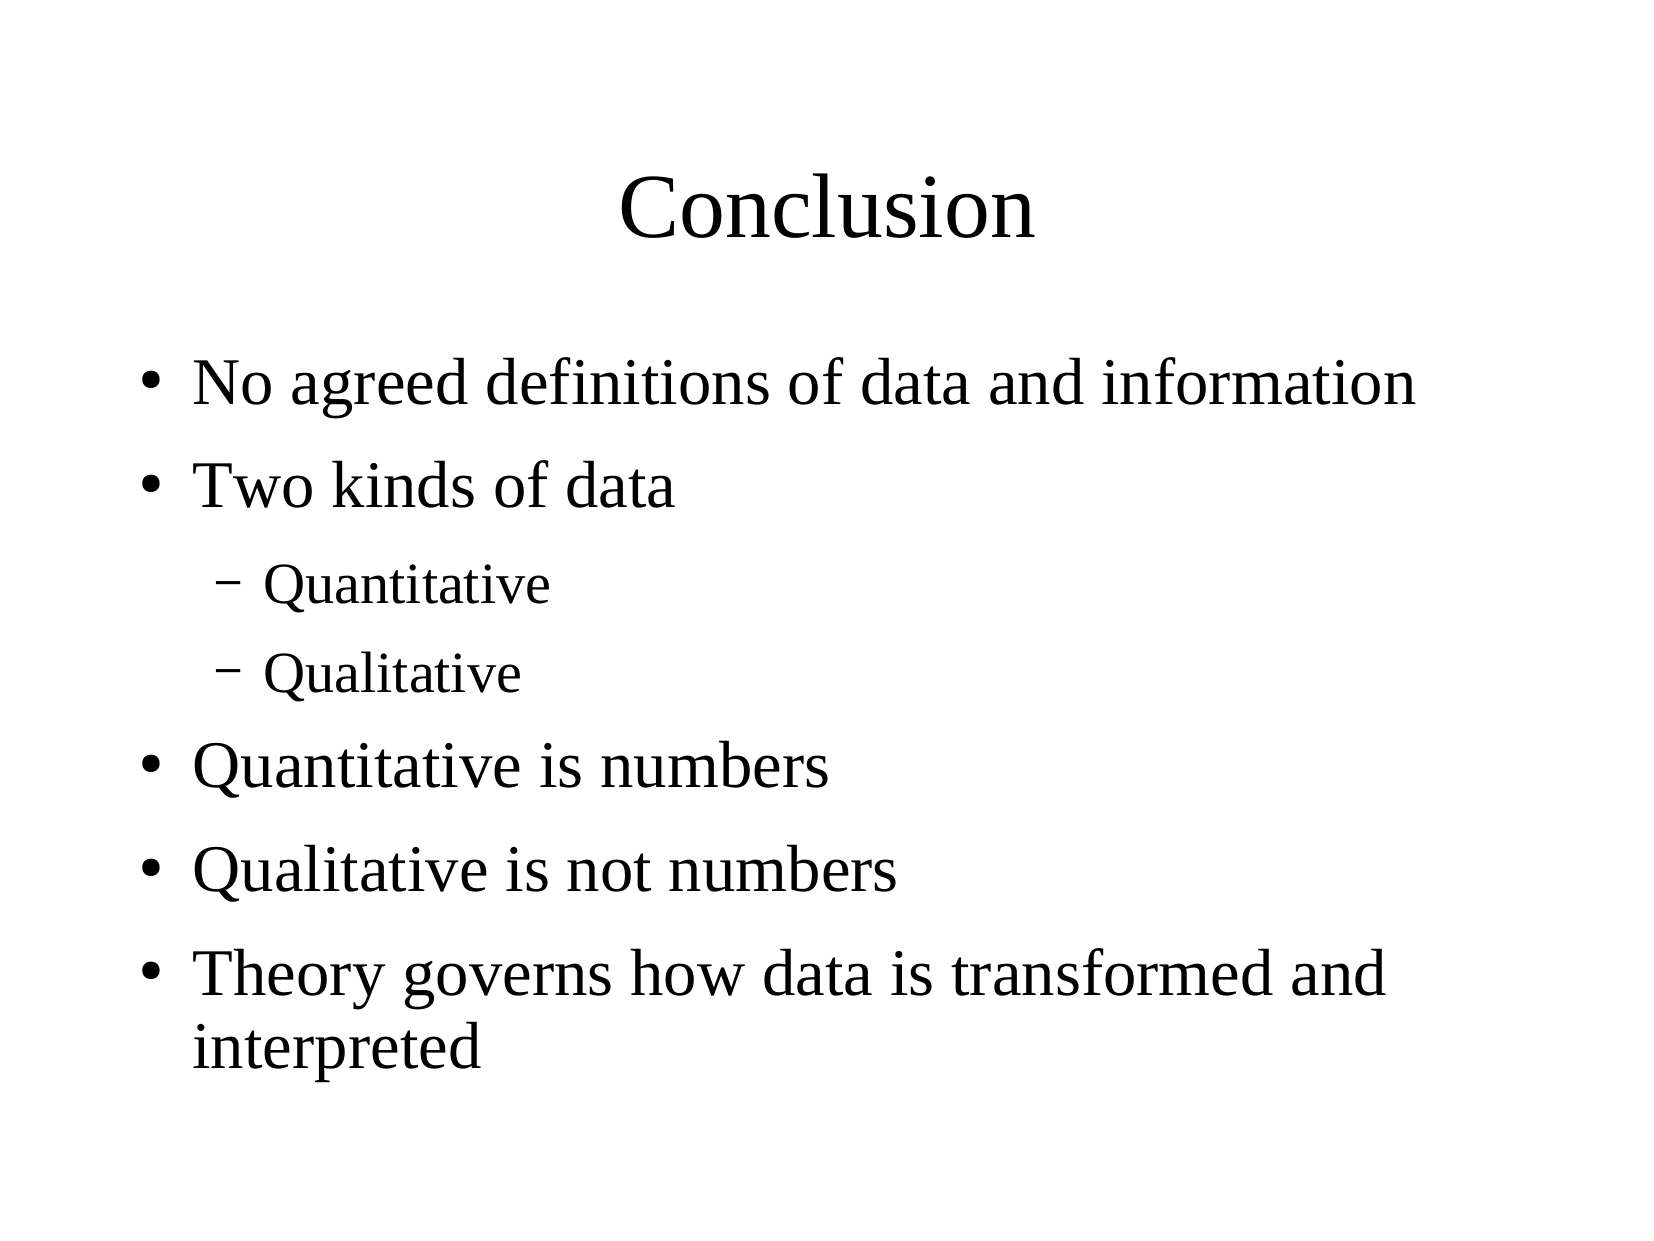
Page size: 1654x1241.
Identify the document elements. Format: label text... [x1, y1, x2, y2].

list No agreed definitions of data and information Two kinds of data Quantitative Qualitative Quantitative is numbers Qualitative is not numbers Theory governs how data is transformed and interpreted [121, 344, 1534, 1127]
title Conclusion [121, 102, 1534, 311]
